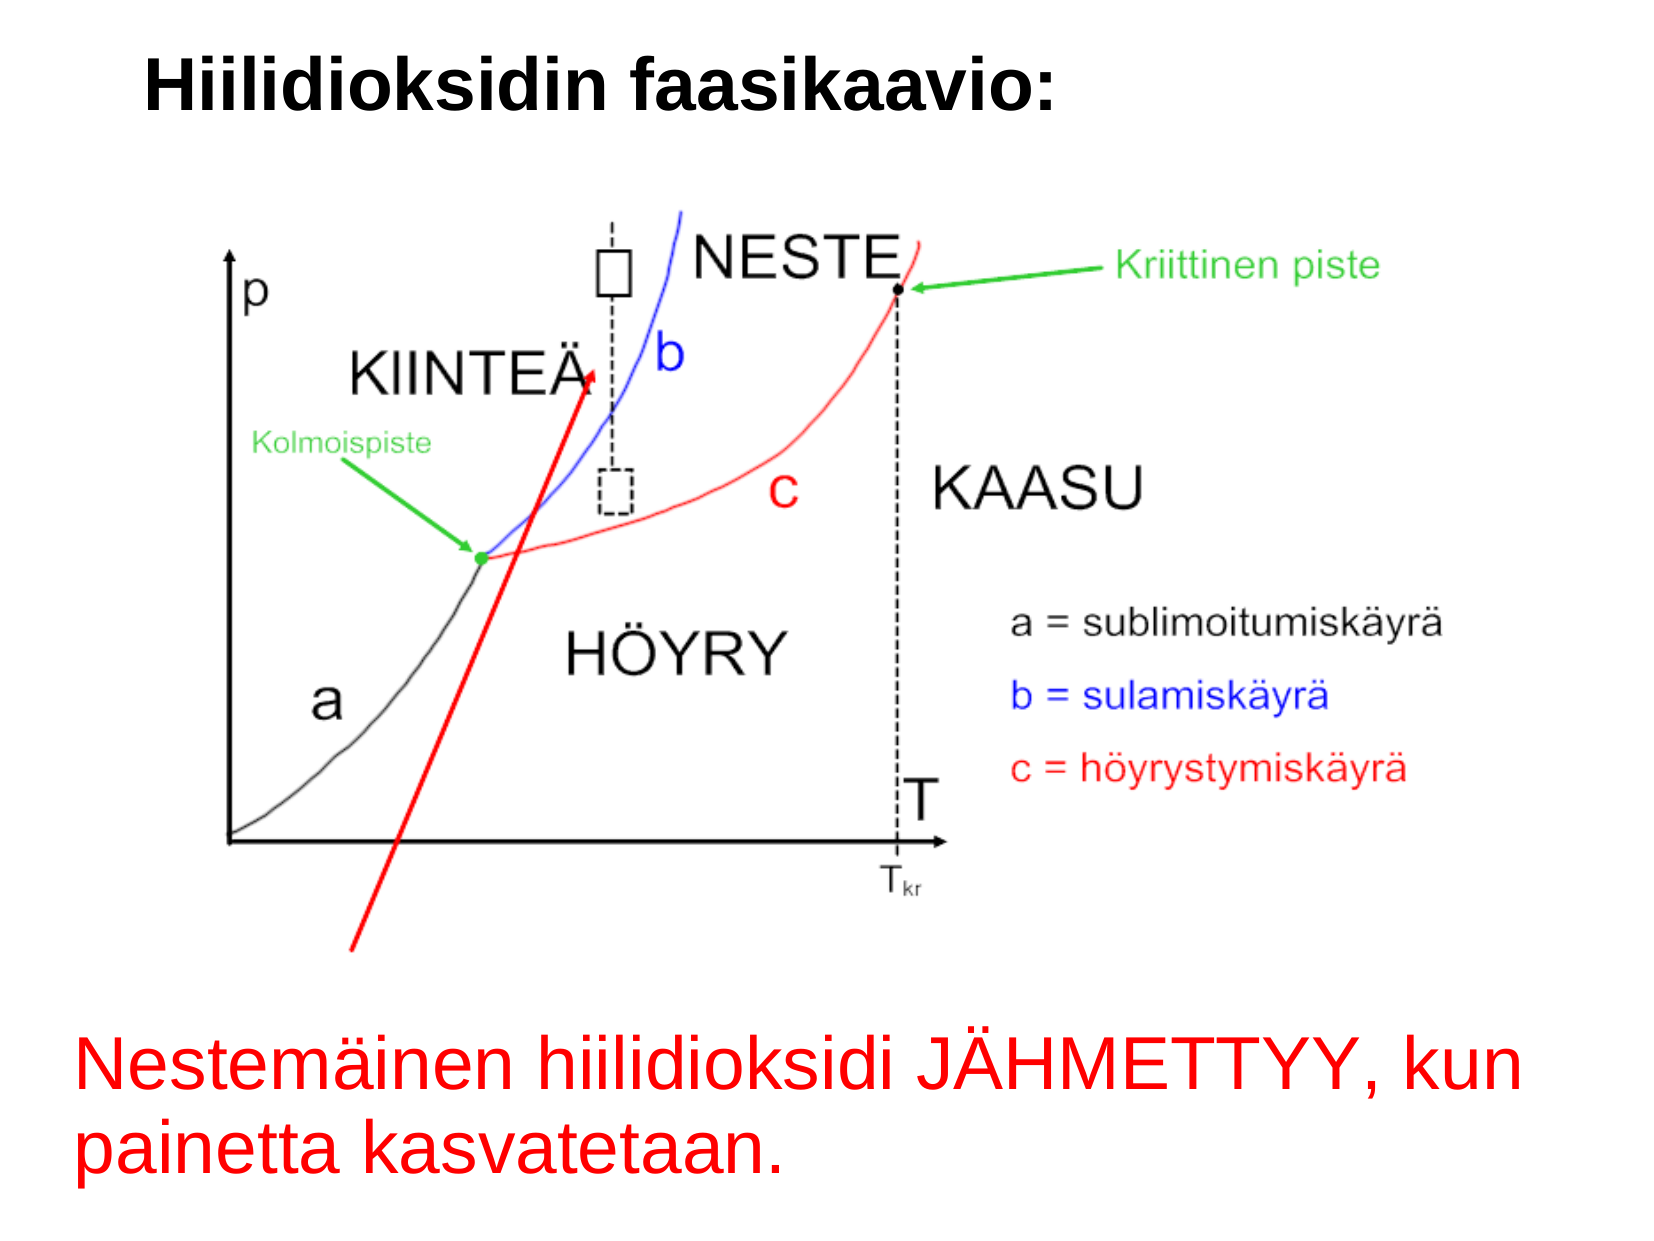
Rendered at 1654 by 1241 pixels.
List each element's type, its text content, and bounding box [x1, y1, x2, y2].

picture [165, 171, 1496, 969]
text_box Nestemäinen hiilidioksidi JÄHMETTYY, kun painetta kasvatetaan. [59, 1010, 1552, 1194]
text_box Hiilidioksidin faasikaavio: [128, 30, 1075, 130]
